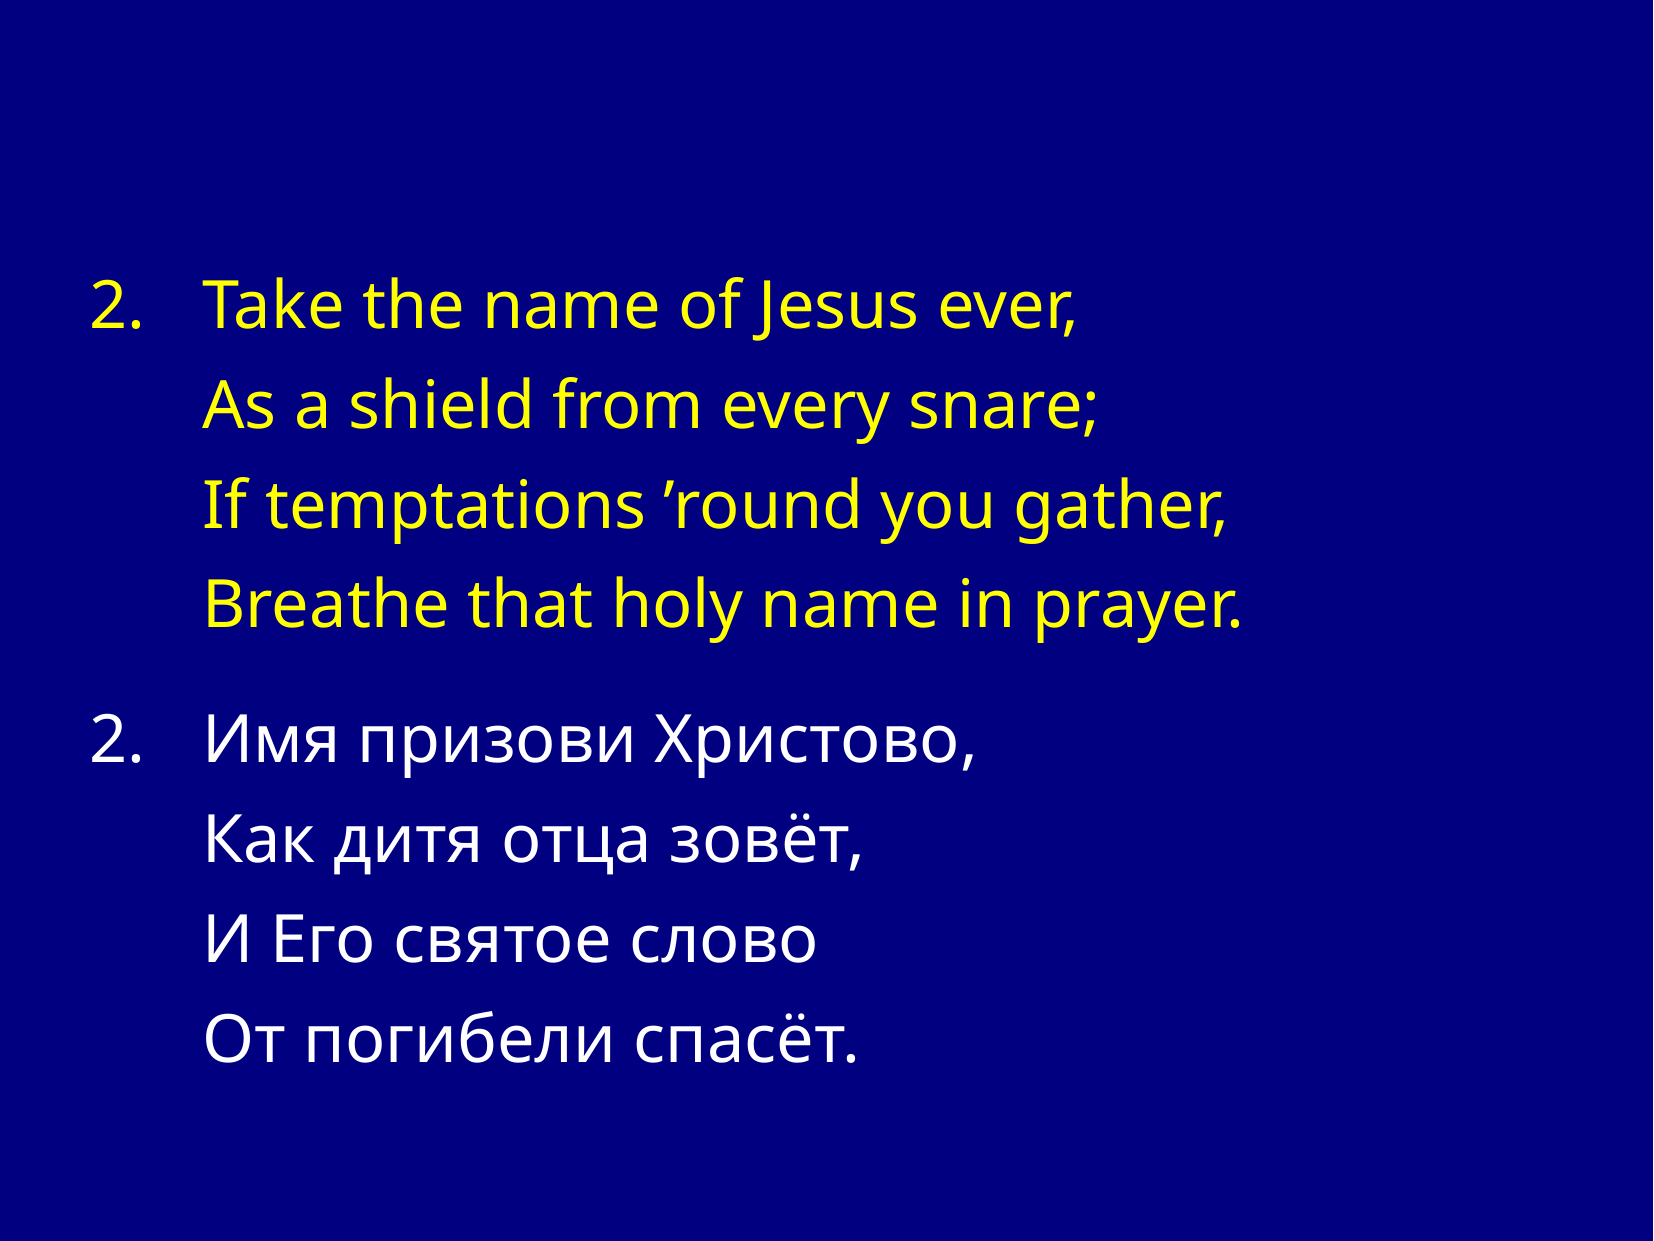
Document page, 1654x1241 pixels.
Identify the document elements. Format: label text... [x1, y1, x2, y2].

text_box 2. Имя призови Христово, Как дитя отца зовёт, И Его святое слово От погибели спасёт. [75, 675, 1576, 1163]
text_box 2. Take the name of Jesus ever, As a shield from every snare; If temptations ’round you gather, Breathe that holy name in prayer. [75, 150, 1576, 638]
